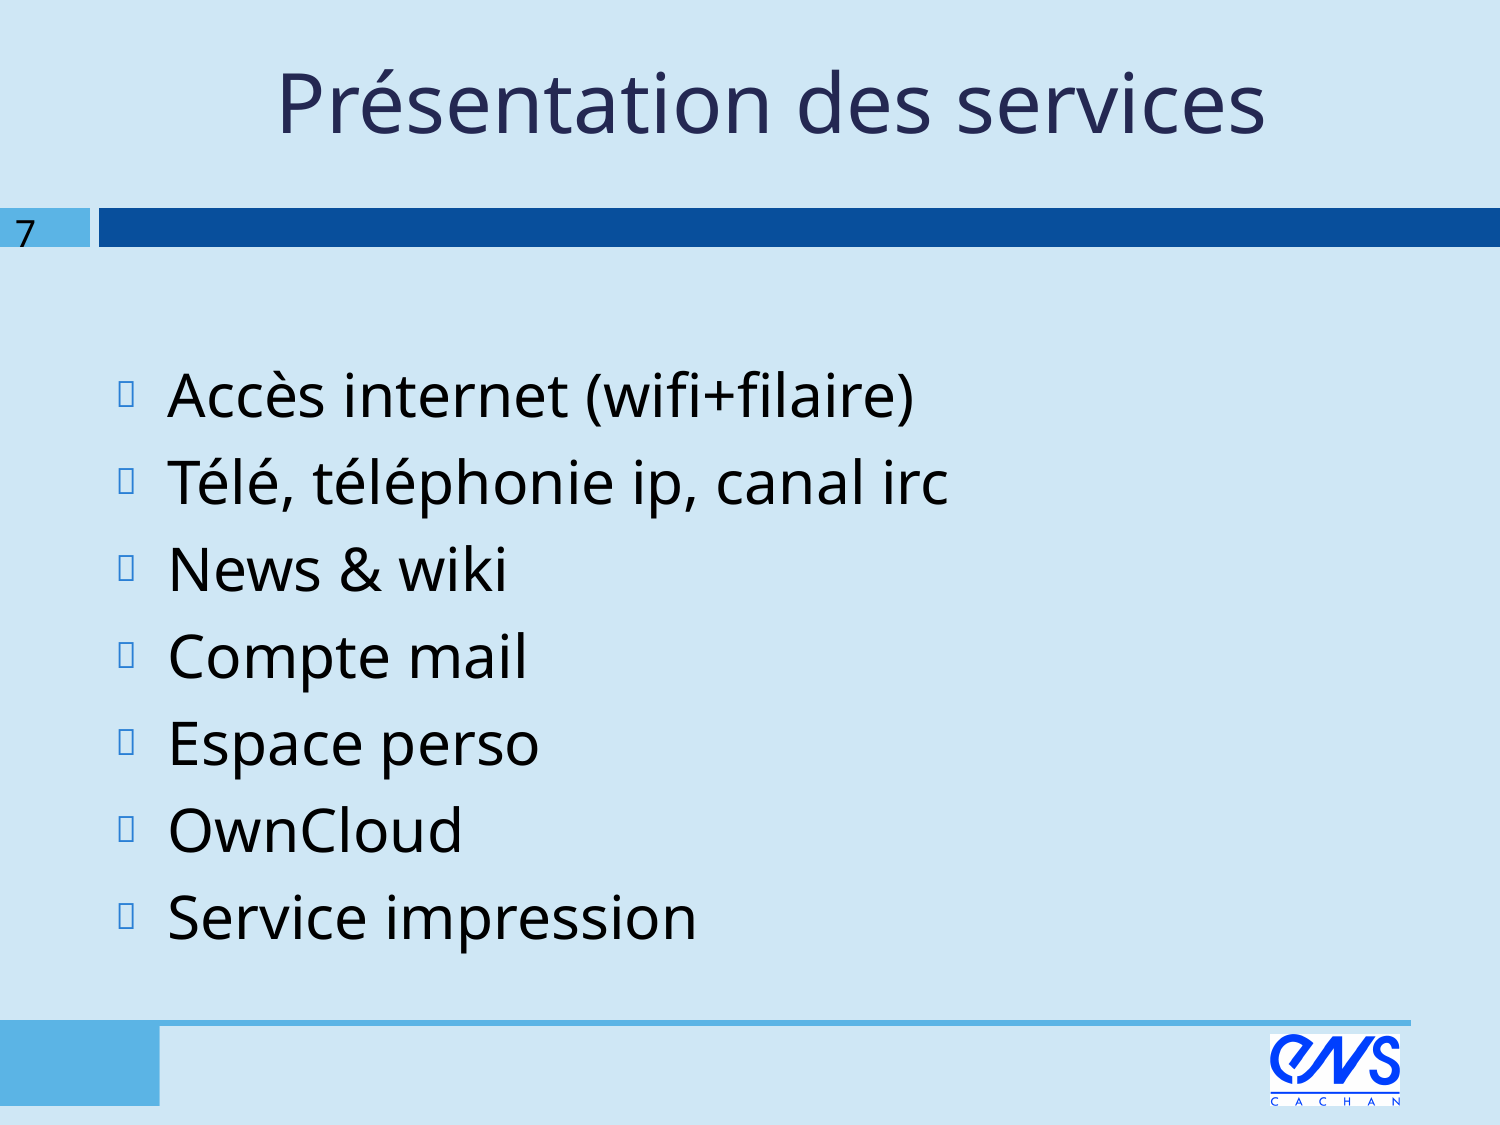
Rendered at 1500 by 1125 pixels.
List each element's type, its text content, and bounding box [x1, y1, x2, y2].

picture [1270, 1034, 1400, 1106]
list Accès internet (wifi+filaire) Télé, téléphonie ip, canal irc News & wiki Compte mail Espace perso OwnCloud Service impression [100, 262, 1438, 1000]
title Présentation des services [106, 42, 1438, 212]
picture [23, 208, 1500, 247]
slide_number <numéro> [0, 202, 88, 243]
picture [0, 243, 21, 247]
